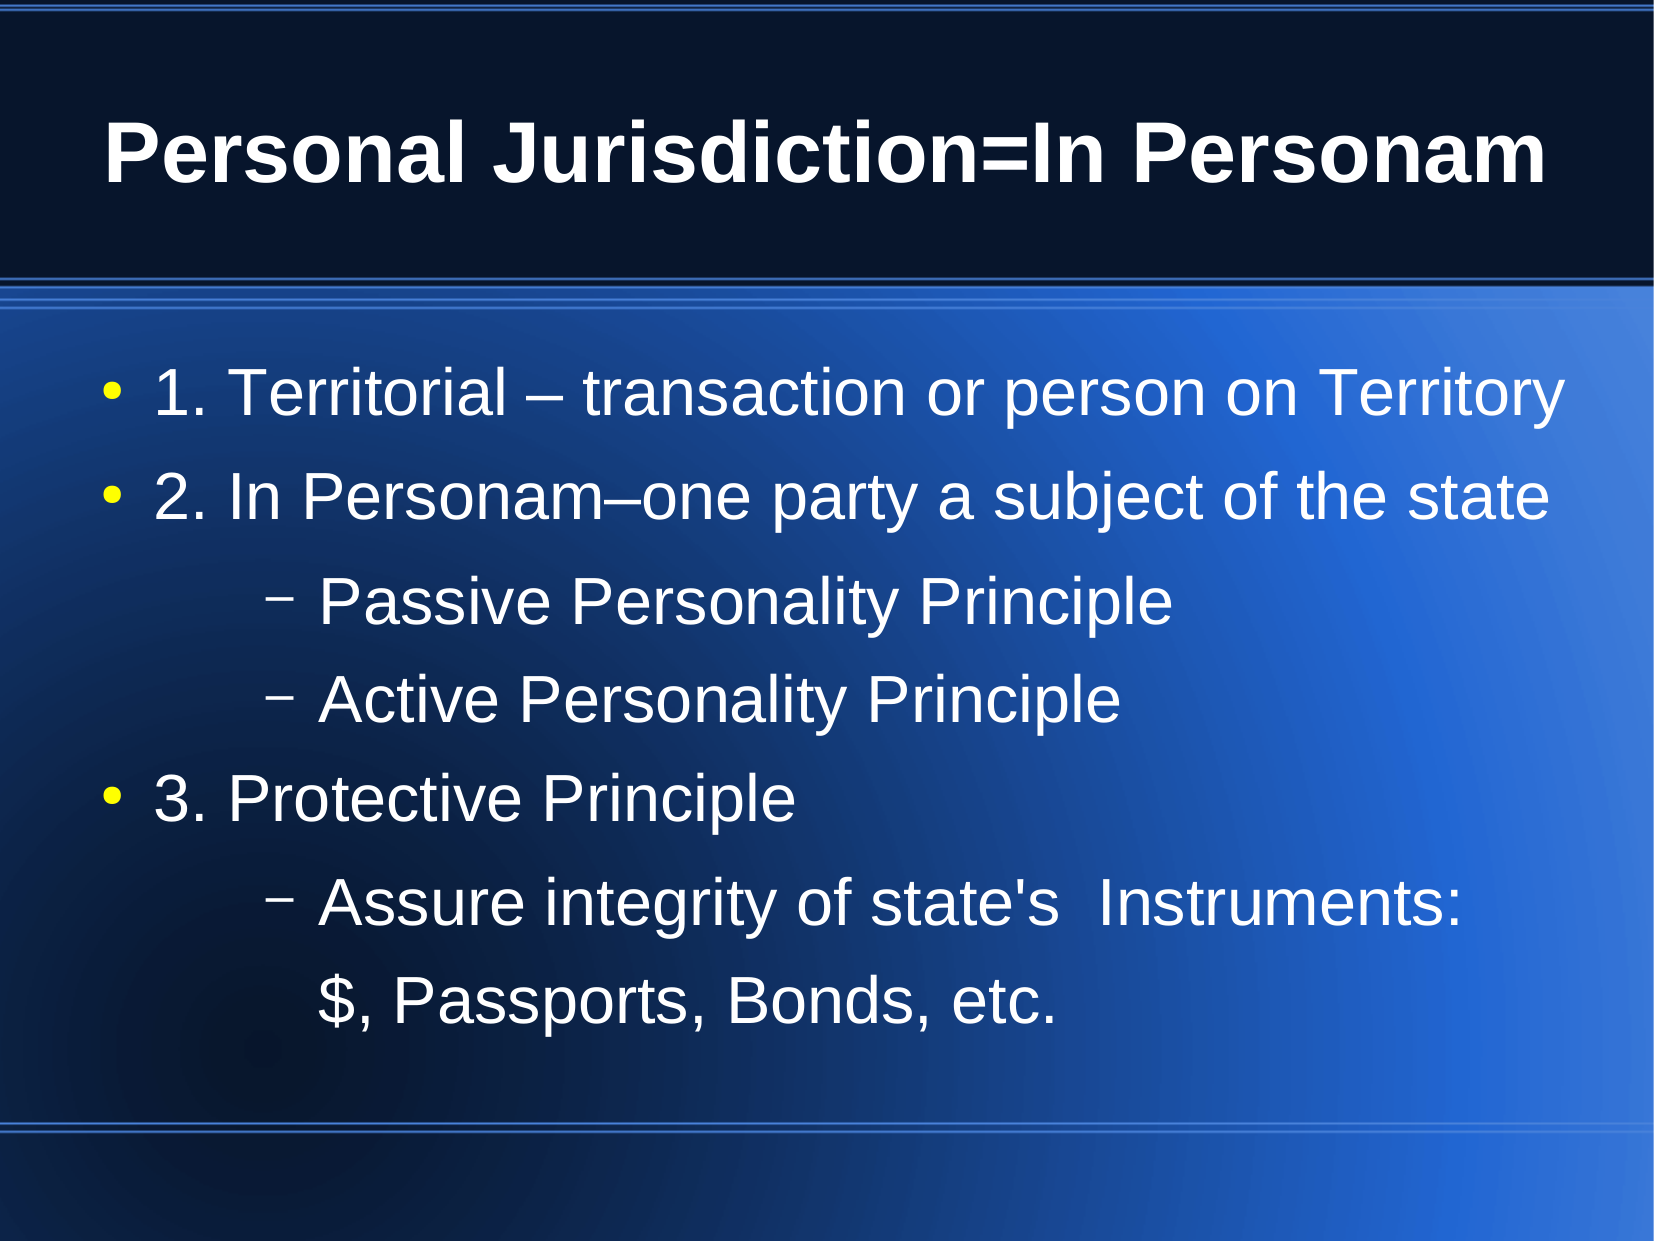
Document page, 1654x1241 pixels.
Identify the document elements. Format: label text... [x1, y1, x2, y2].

title Personal Jurisdiction=In Personam [82, 49, 1571, 257]
list 1. Territorial – transaction or person on Territory 2. In Personam–one party a subject of the state Passive Personality Principle Active Personality Principle 3. Protective Principle Assure integrity of state's Instruments: $, Passports, Bonds, etc. [82, 355, 1571, 1058]
picture [0, 0, 1654, 1241]
